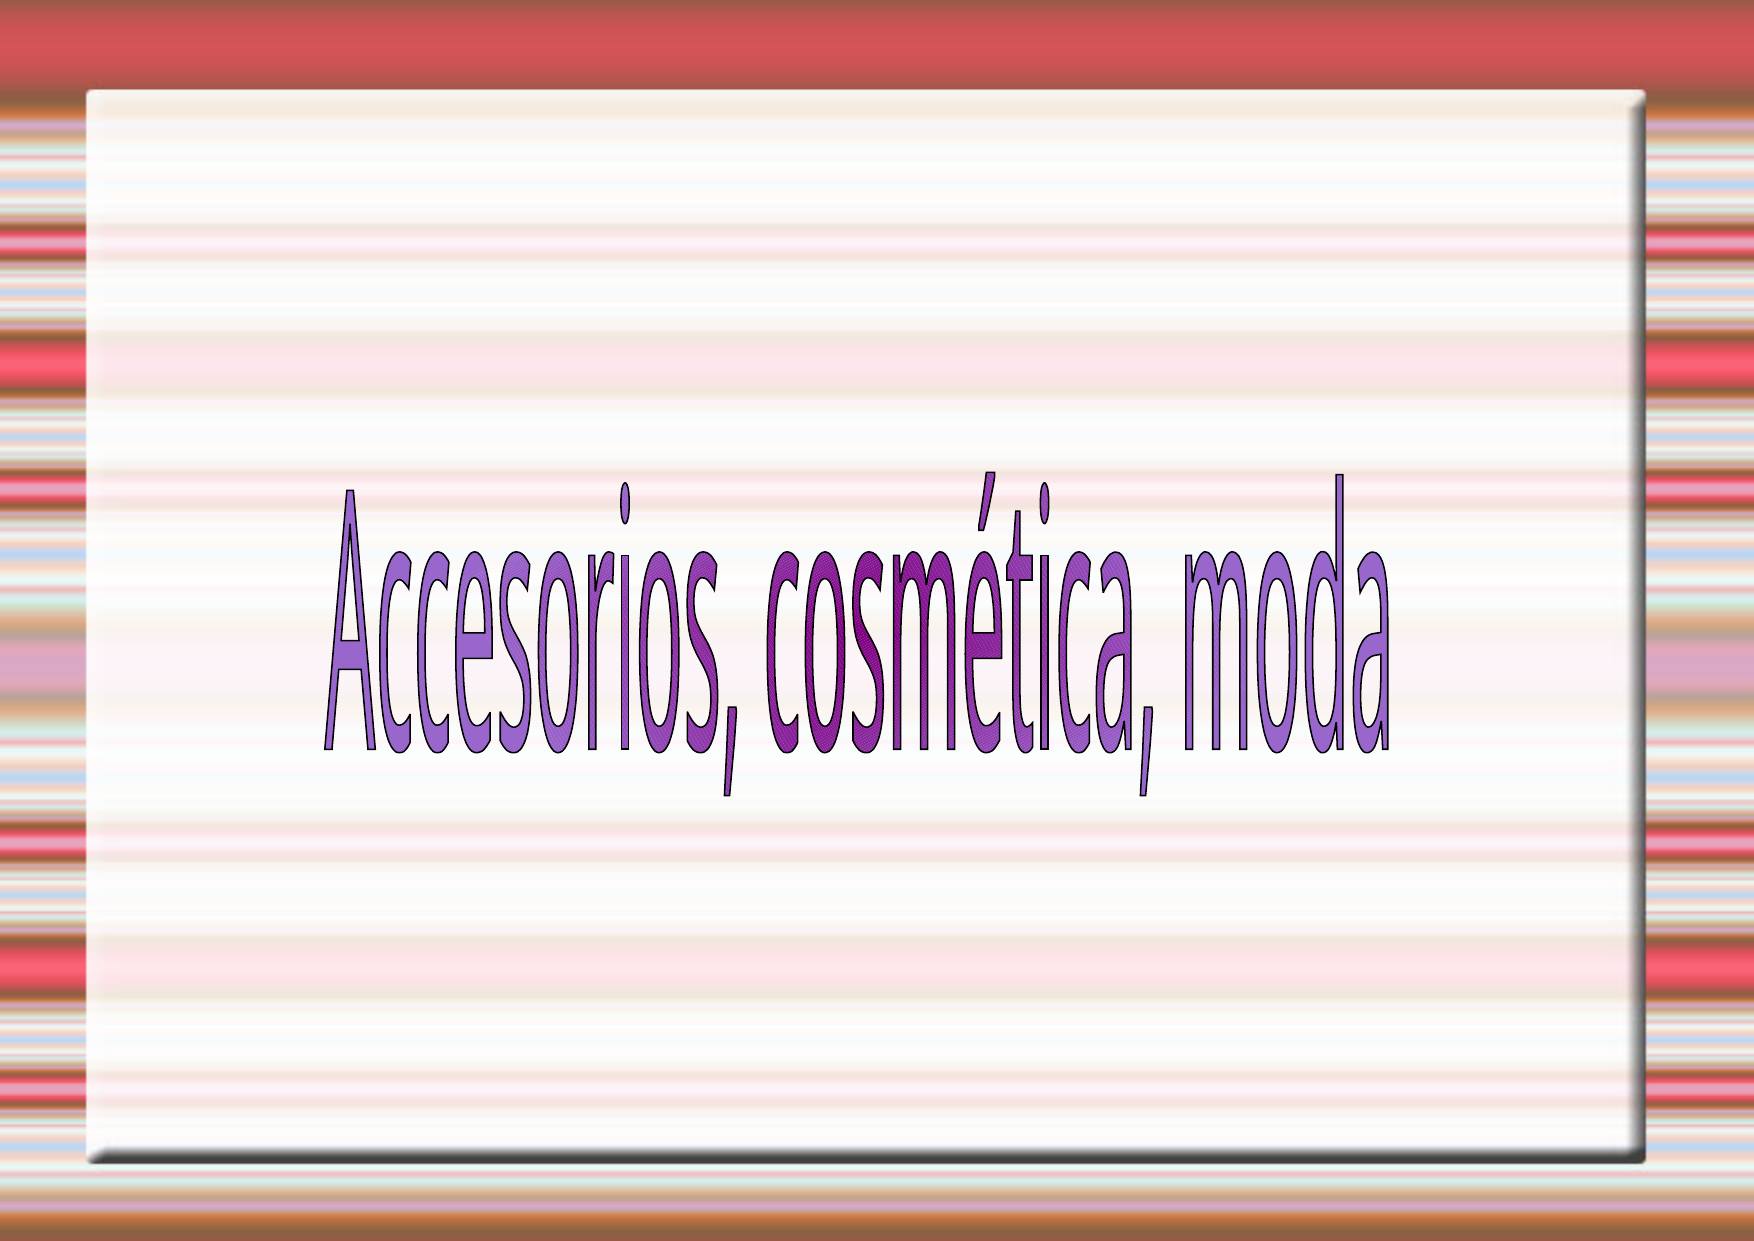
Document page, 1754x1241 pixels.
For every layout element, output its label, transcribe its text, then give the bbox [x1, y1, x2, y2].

text_box Accesorios, cosmética, moda [1041, 555, 1048, 750]
text_box Accesorios, cosmética, moda [852, 551, 884, 753]
text_box Accesorios, cosmética, moda [379, 551, 411, 753]
text_box Accesorios, cosmética, moda [500, 551, 531, 753]
text_box Accesorios, cosmética, moda [1096, 552, 1131, 753]
text_box Accesorios, cosmética, moda [978, 472, 995, 531]
text_box Accesorios, cosmética, moda [724, 707, 737, 796]
text_box Accesorios, cosmética, moda [1006, 511, 1033, 753]
text_box Accesorios, cosmética, moda [687, 551, 718, 753]
text_box Accesorios, cosmética, moda [1305, 474, 1343, 753]
text_box Accesorios, cosmética, moda [538, 551, 578, 753]
text_box Accesorios, cosmética, moda [417, 551, 449, 753]
text_box Accesorios, cosmética, moda [621, 555, 629, 750]
text_box Accesorios, cosmética, moda [1353, 552, 1388, 753]
picture [0, 0, 1754, 1241]
text_box Accesorios, cosmética, moda [1257, 551, 1297, 753]
text_box Accesorios, cosmética, moda [324, 490, 376, 750]
text_box Accesorios, cosmética, moda [805, 551, 845, 753]
text_box Accesorios, cosmética, moda [639, 551, 679, 753]
text_box Accesorios, cosmética, moda [965, 551, 1002, 753]
text_box Accesorios, cosmética, moda [1140, 707, 1153, 796]
text_box Accesorios, cosmética, moda [588, 551, 614, 750]
text_box Accesorios, cosmética, moda [893, 551, 955, 750]
text_box Accesorios, cosmética, moda [1059, 551, 1091, 753]
text_box Accesorios, cosmética, moda [767, 551, 799, 753]
text_box Accesorios, cosmética, moda [455, 551, 493, 753]
text_box Accesorios, cosmética, moda [1185, 551, 1247, 750]
